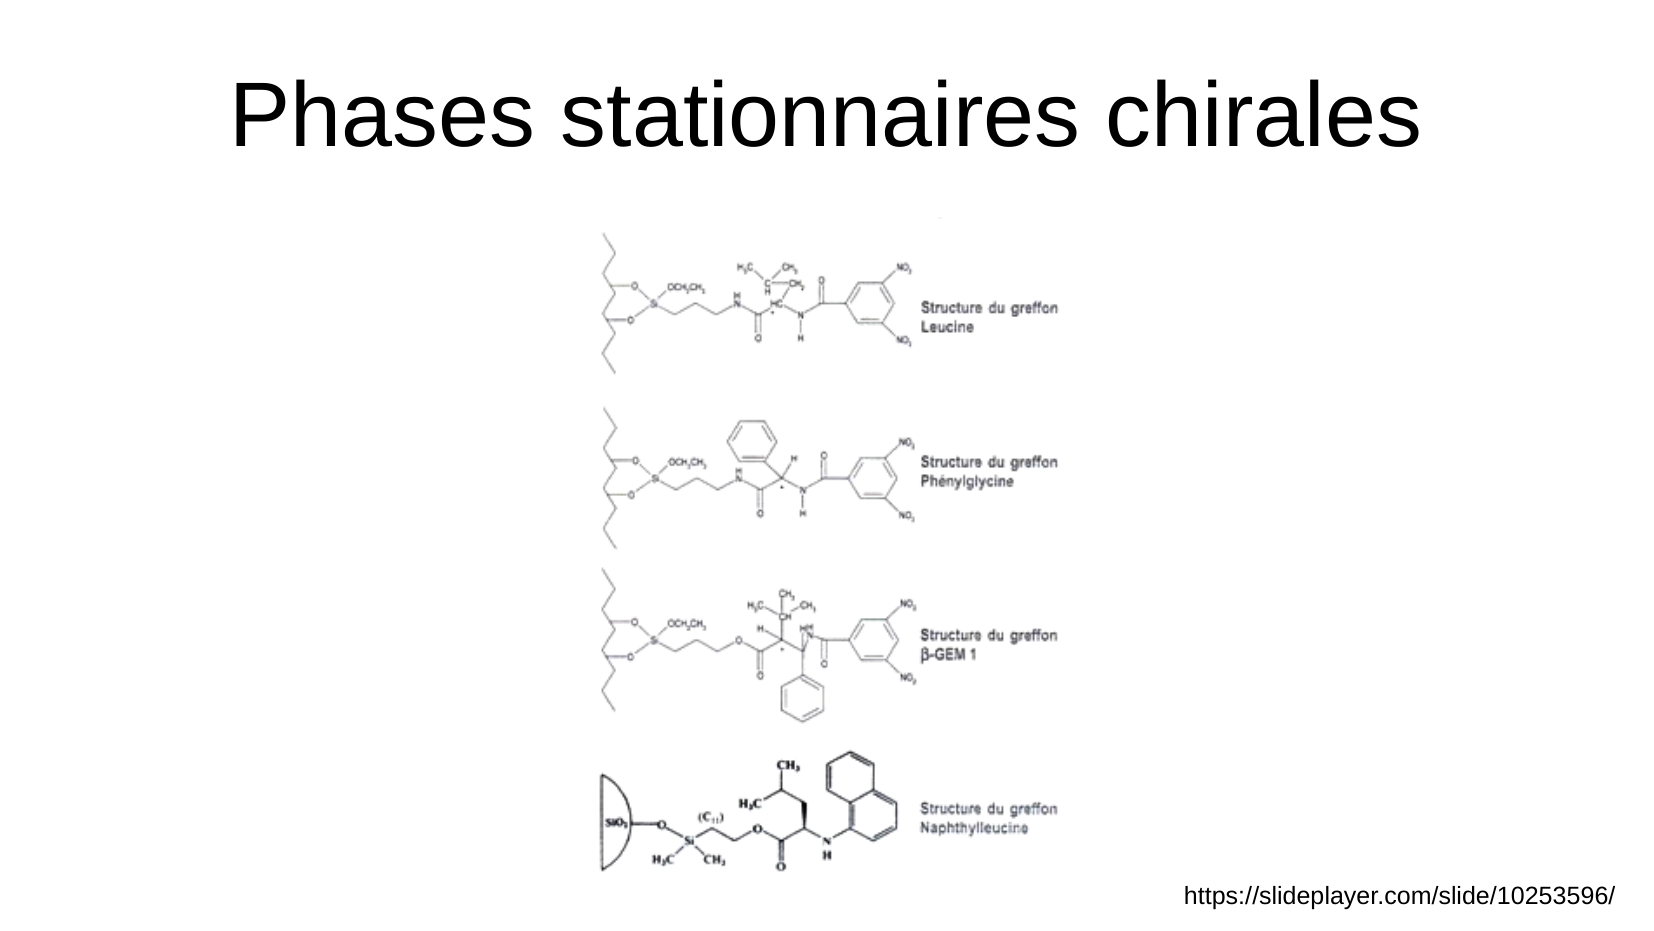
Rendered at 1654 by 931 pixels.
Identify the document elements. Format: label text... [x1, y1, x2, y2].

title Phases stationnaires chirales [82, 37, 1571, 193]
picture [543, 217, 1134, 910]
text_box https://slideplayer.com/slide/10253596/ [1169, 874, 1654, 931]
